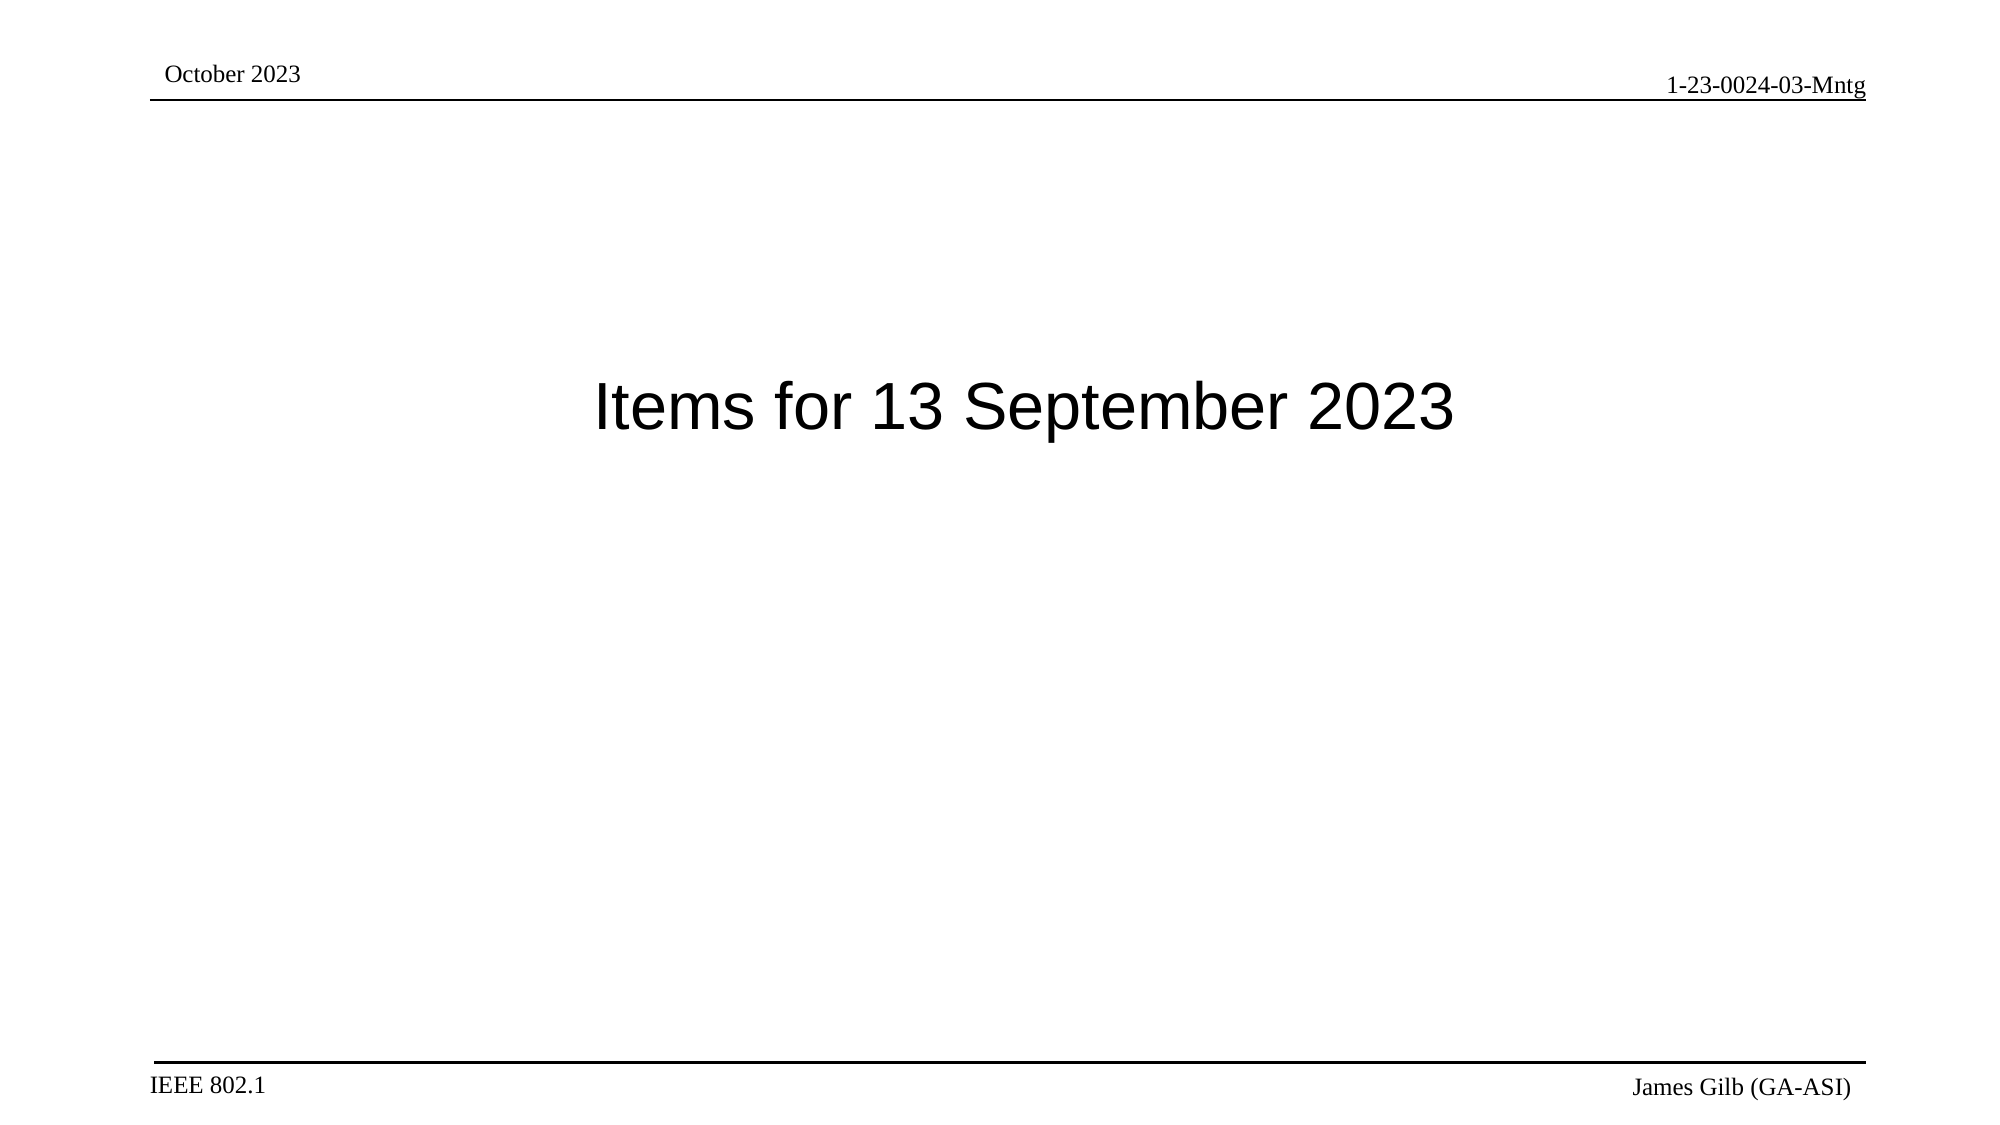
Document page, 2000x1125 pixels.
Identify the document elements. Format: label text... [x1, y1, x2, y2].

subtitle Items for 13 September 2023 [149, 112, 1900, 693]
